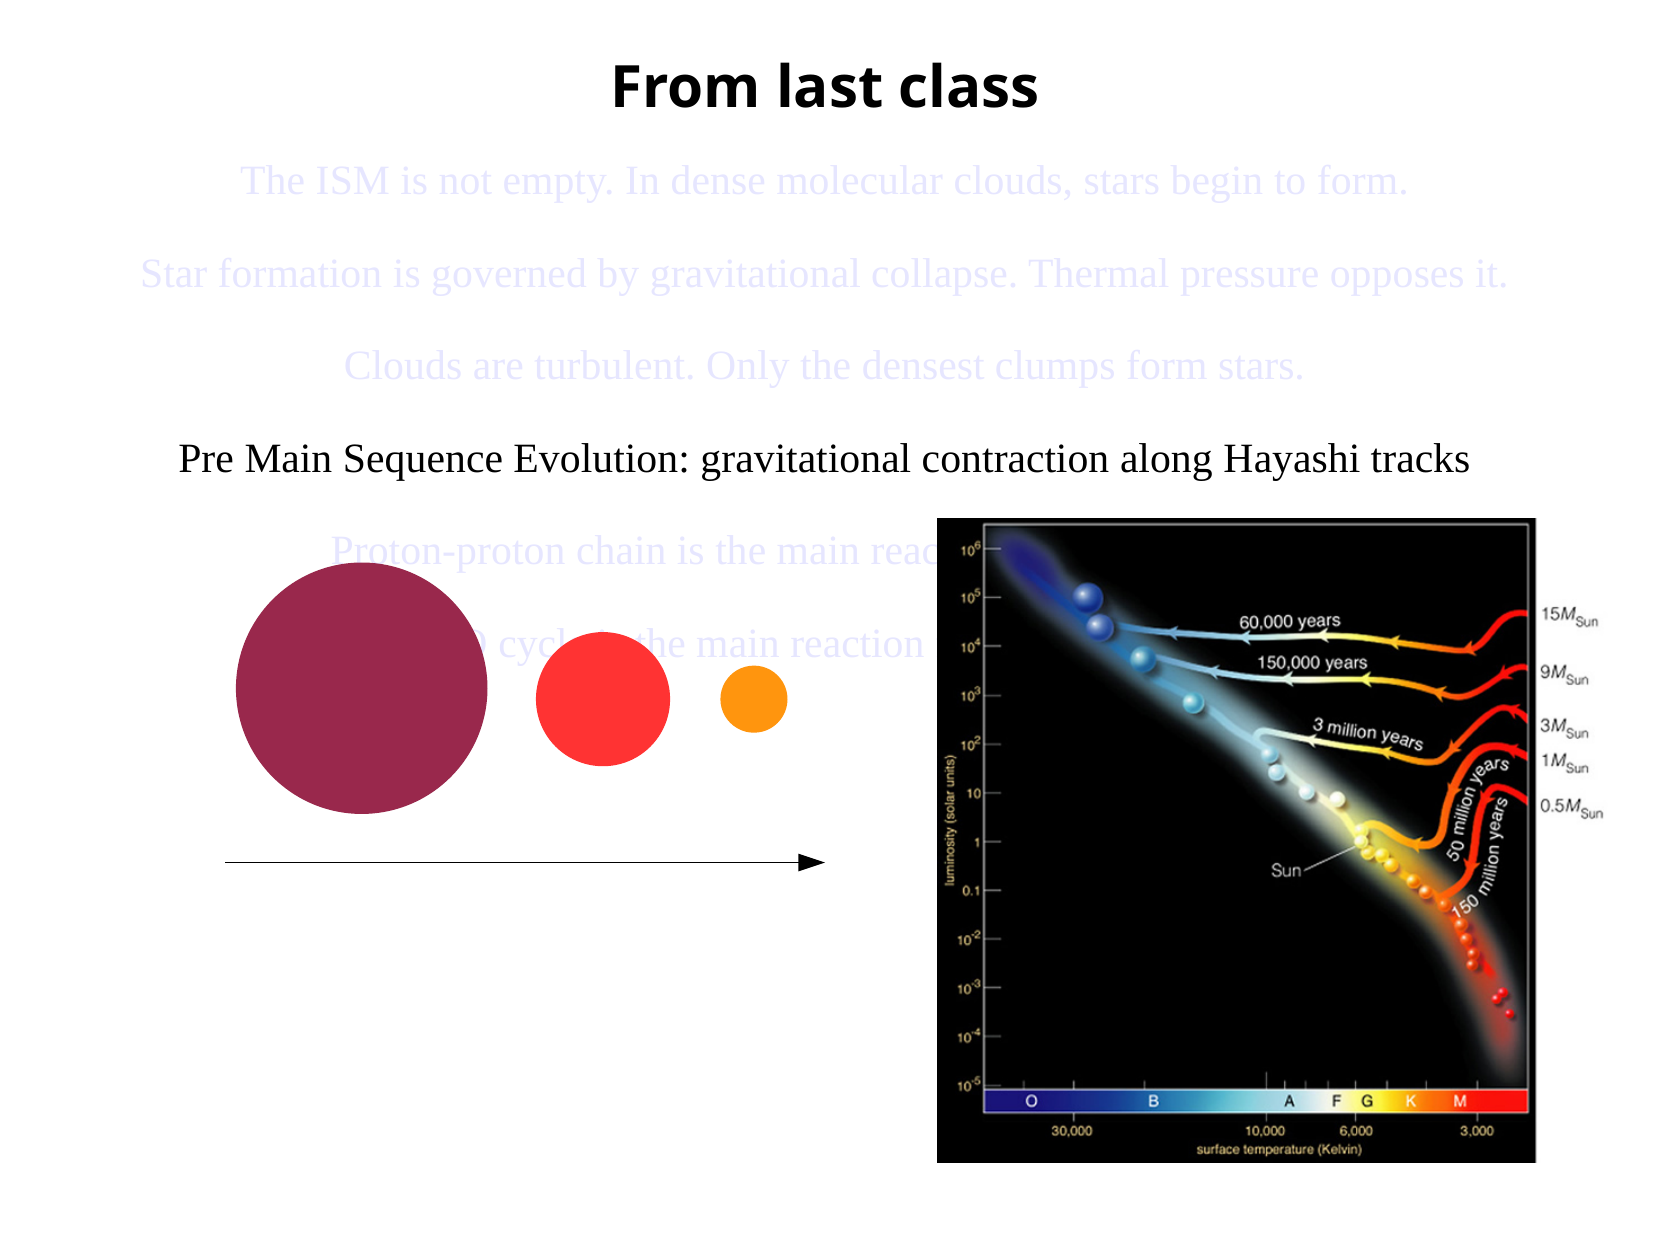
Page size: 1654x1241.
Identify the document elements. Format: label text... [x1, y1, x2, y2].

text_box The ISM is not empty. In dense molecular clouds, stars begin to form. Star formation is governed by gravitational collapse. Thermal pressure opposes it. Clouds are turbulent. Only the densest clumps form stars. Pre Main Sequence Evolution: gravitational contraction along Hayashi tracks Proton-proton chain is the main reaction for low mass stars CNO cycle is the main reaction for high mass stars [75, 150, 1576, 720]
text_box [720, 665, 788, 733]
text_box From last class [0, 37, 1651, 134]
picture [937, 518, 1613, 1163]
text_box [235, 562, 488, 814]
text_box [535, 632, 671, 767]
